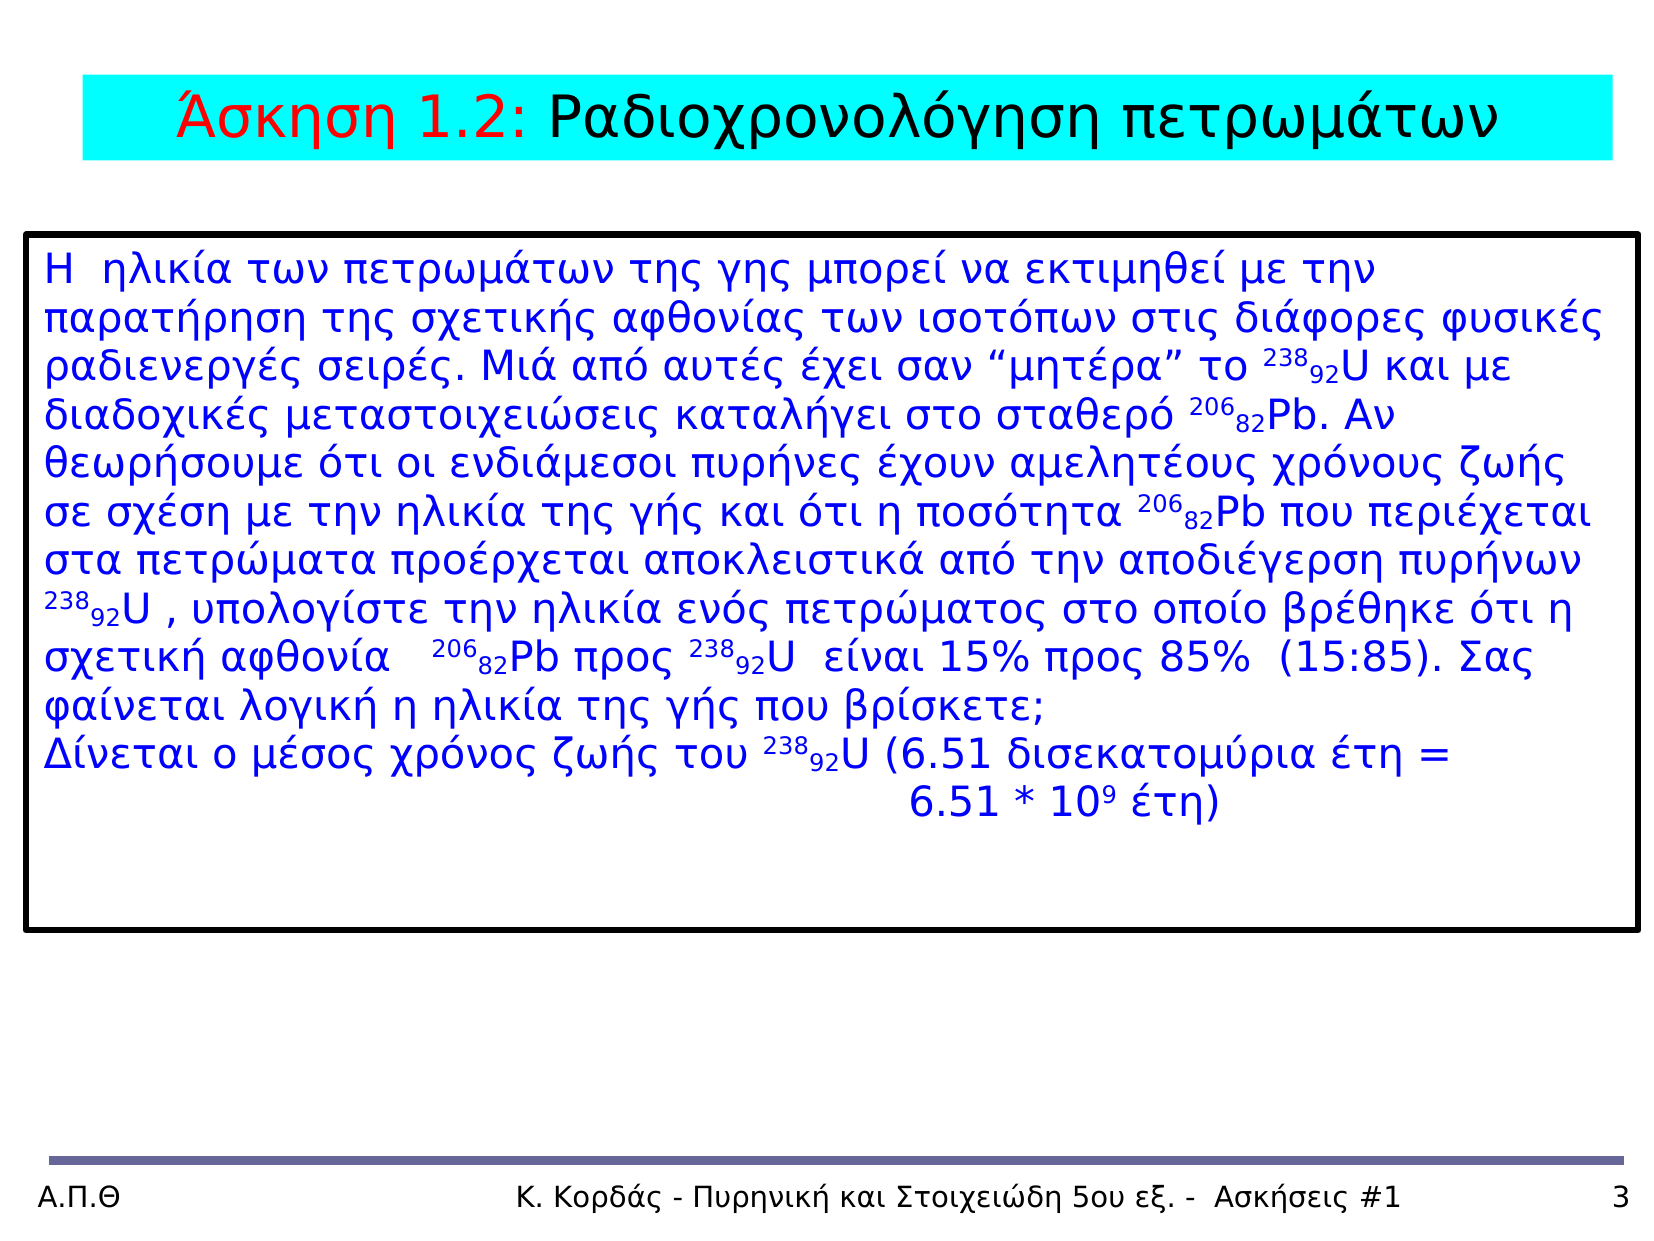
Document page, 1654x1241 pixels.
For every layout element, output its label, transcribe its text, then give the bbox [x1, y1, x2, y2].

text_box Η ηλικία των πετρωμάτων της γης μπορεί να εκτιμηθεί με την παρατήρηση της σχετικής αφθονίας των ισοτόπων στις διάφορες φυσικές ραδιενεργές σειρές. Μιά από αυτές έχει σαν “μητέρα” το 23892U και με διαδοχικές μεταστοιχειώσεις καταλήγει στο σταθερό 20682Pb. Αν θεωρήσουμε ότι οι ενδιάμεσοι πυρήνες έχουν αμελητέους χρόνους ζωής σε σχέση με την ηλικία της γής και ότι η ποσότητα 20682Pb που περιέχεται στα πετρώματα προέρχεται αποκλειστικά από την αποδιέγερση πυρήνων 23892U , υπολογίστε την ηλικία ενός πετρώματος στο οποίο βρέθηκε ότι η σχετική αφθονία 20682Pb προς 23892U είναι 15% προς 85% (15:85). Σας φαίνεται λογική η ηλικία της γής που βρίσκετε; Δίνεται ο μέσος χρόνος ζωής του 23892U (6.51 δισεκατομύρια έτη = 6.51 * 109 έτη) [25, 234, 1639, 931]
title Άσκηση 1.2: Ραδιοχρονολόγηση πετρωμάτων [82, 74, 1613, 161]
